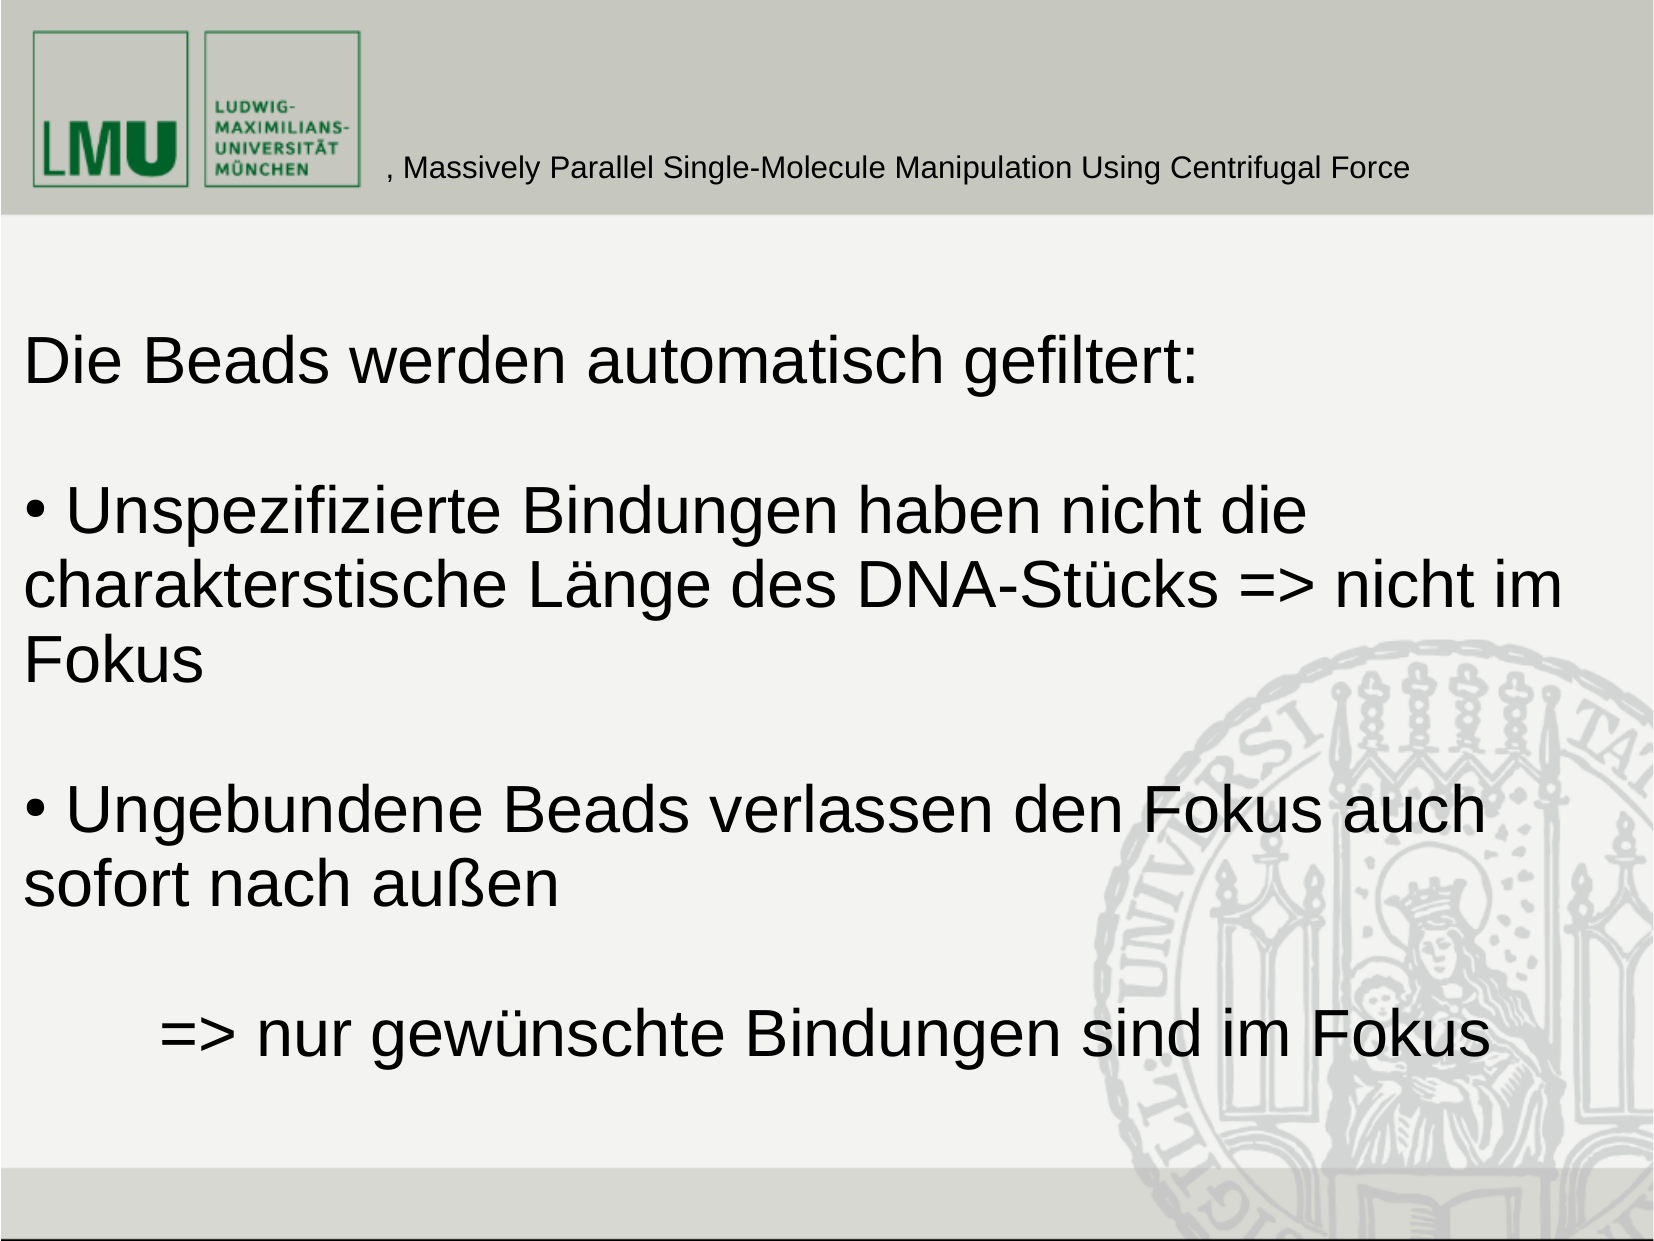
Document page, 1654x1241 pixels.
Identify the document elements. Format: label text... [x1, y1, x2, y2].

text_box Philipp Lorenz, Massively Parallel Single-Molecule Manipulation Using Centrifugal Force [362, 142, 1619, 213]
subtitle Die Beads werden automatisch gefiltert: Unspezifizierte Bindungen haben nicht die charakterstische Länge des DNA-Stücks => nicht im Fokus Ungebundene Beads verlassen den Fokus auch sofort nach außen => nur gewünschte Bindungen sind im Fokus [23, 224, 1630, 1170]
picture [1, 0, 1654, 1241]
